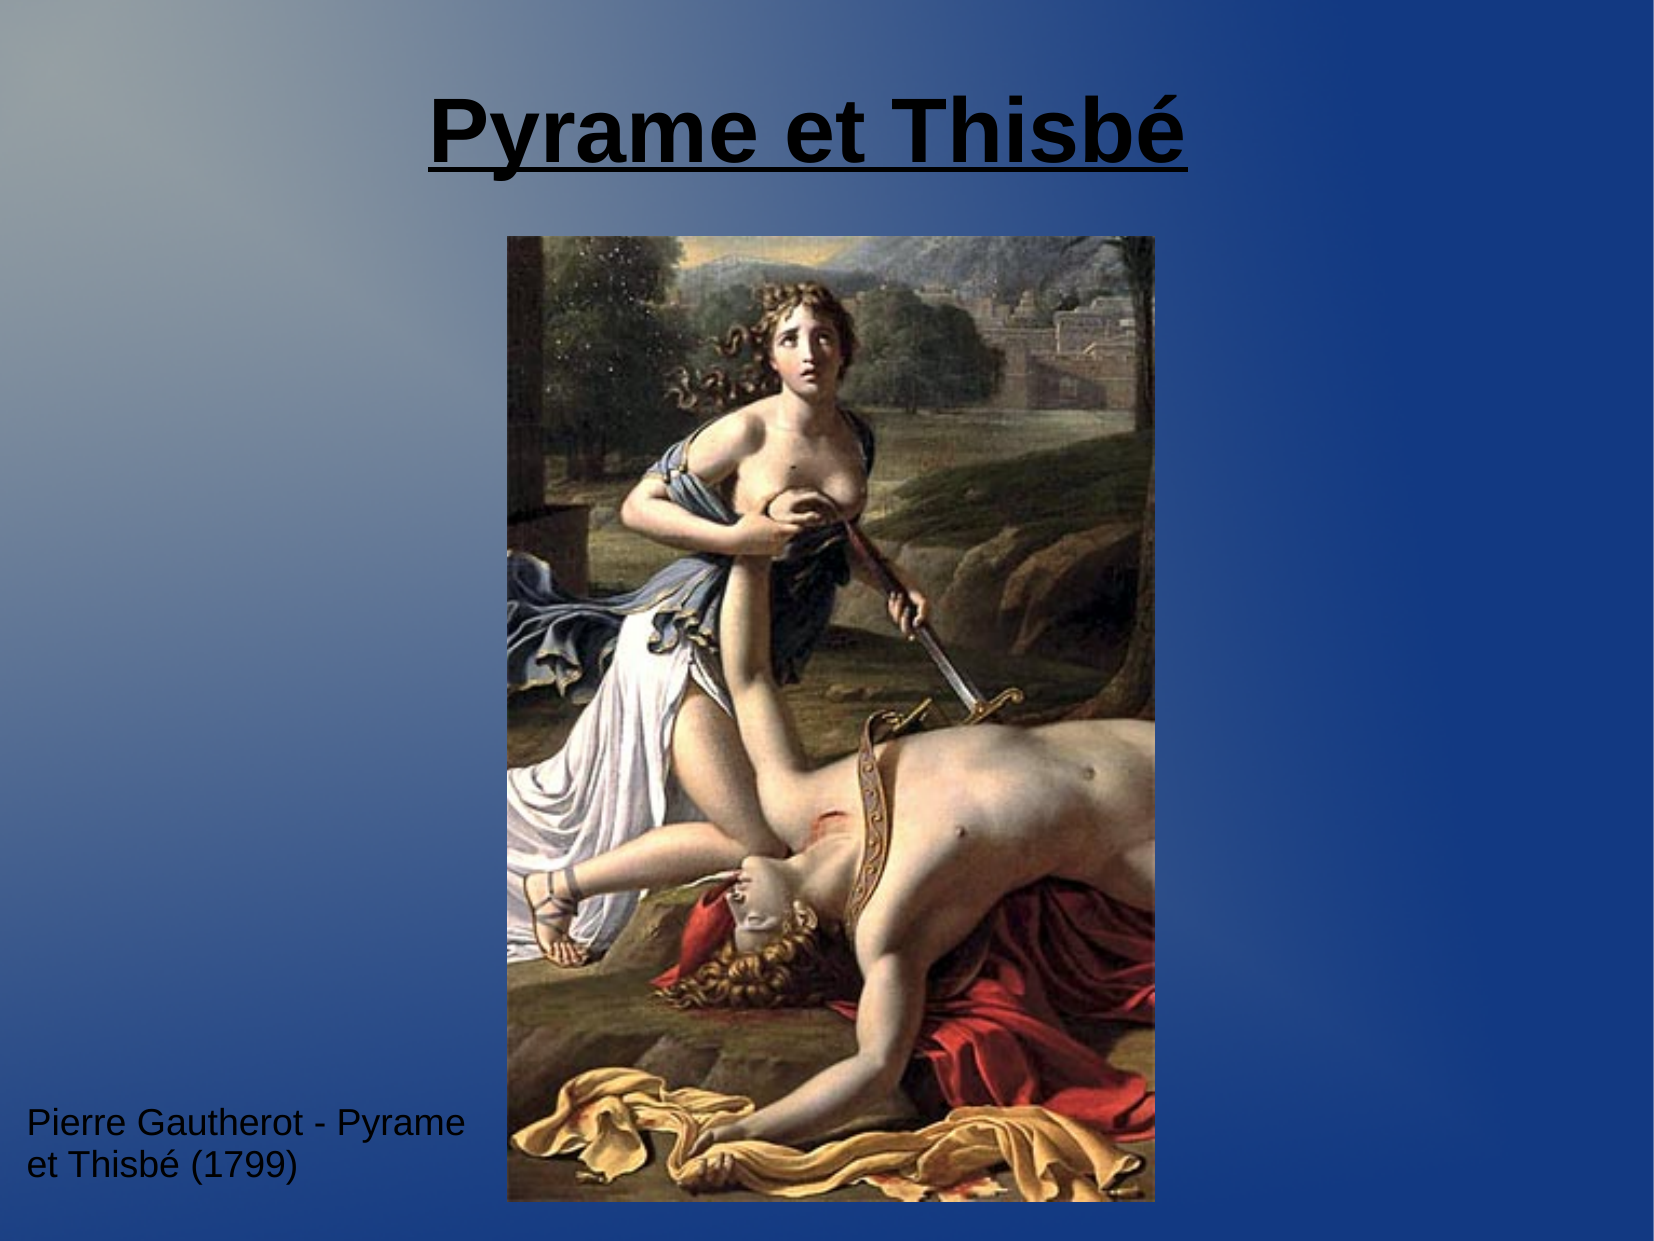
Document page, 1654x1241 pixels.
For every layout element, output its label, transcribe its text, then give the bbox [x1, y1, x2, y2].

picture [0, 0, 1654, 1241]
text_box Pyrame et Thisbé [413, 71, 1477, 189]
text_box Pierre Gautherot - Pyrame et Thisbé (1799) [11, 1093, 485, 1193]
